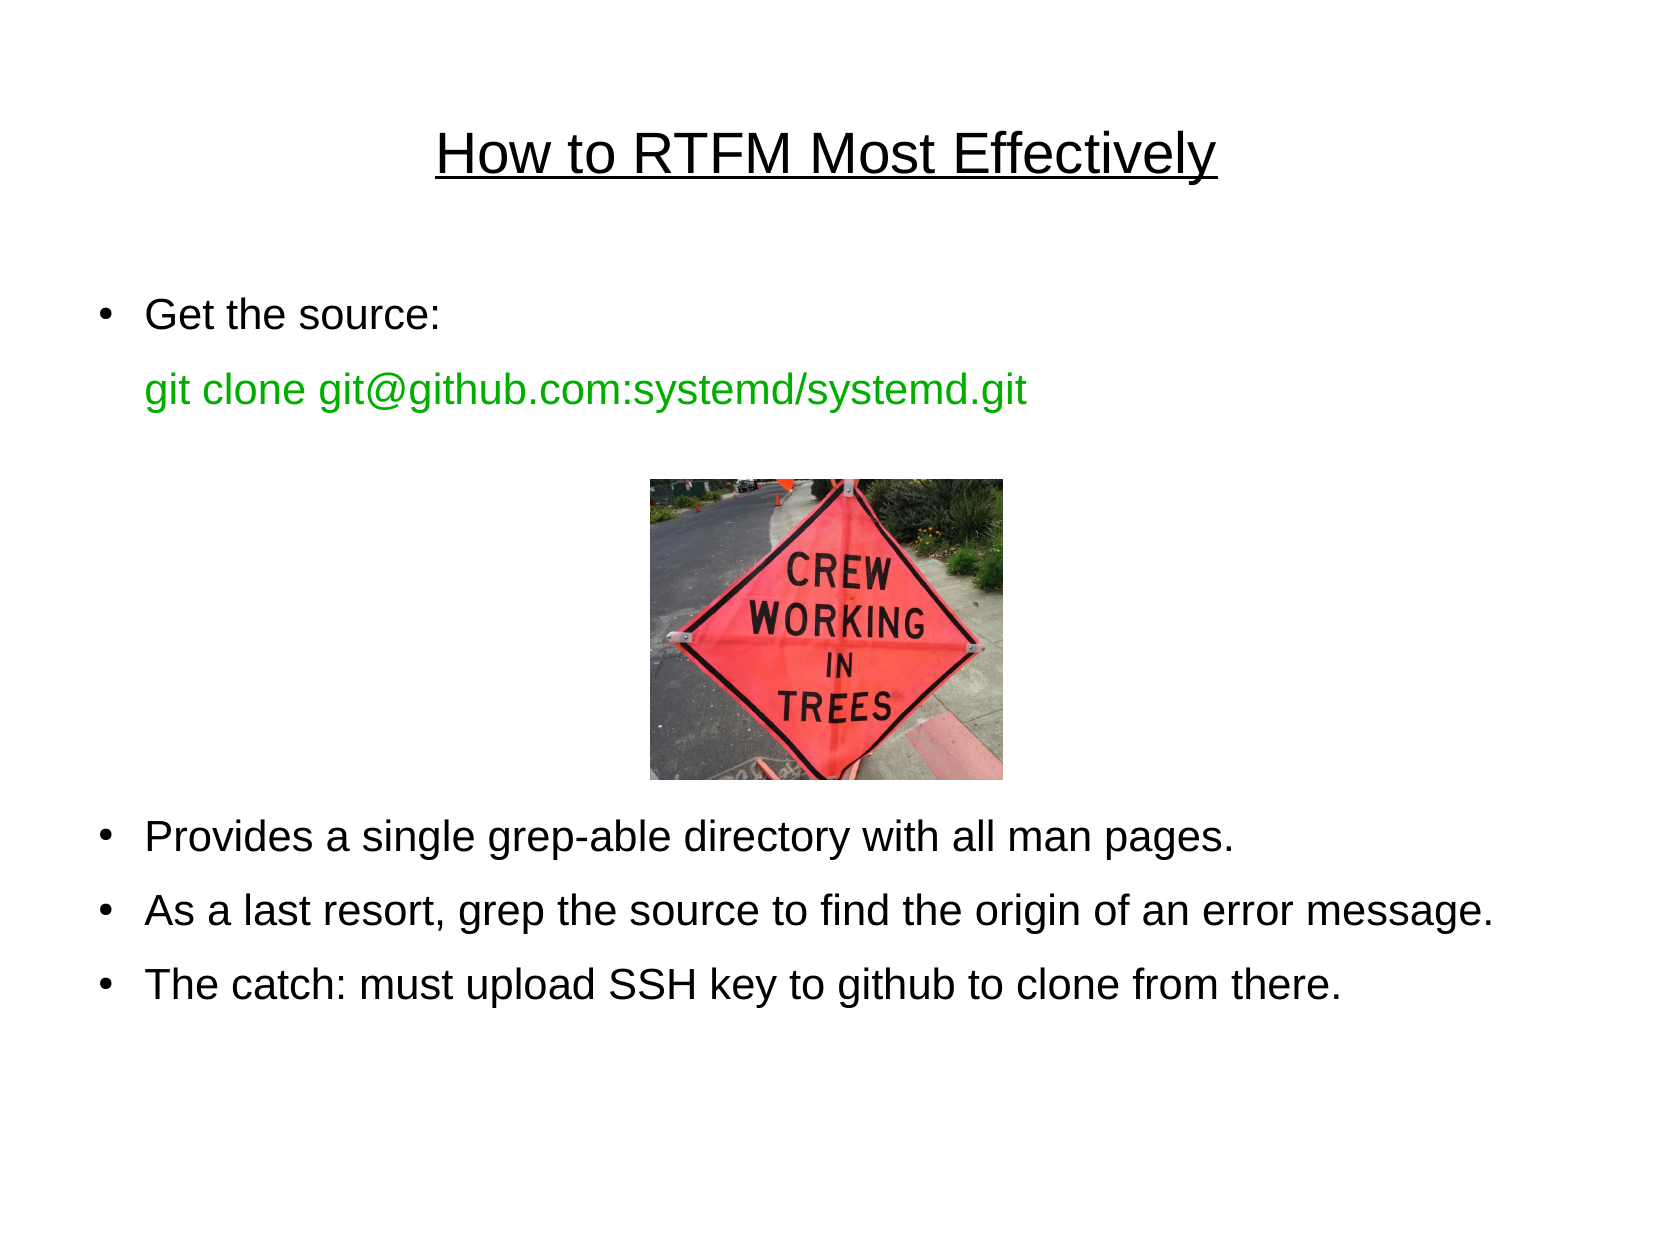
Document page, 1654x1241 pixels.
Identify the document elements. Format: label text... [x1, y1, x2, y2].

list Get the source: git clone git@github.com:systemd/systemd.git Provides a single grep-able directory with all man pages. As a last resort, grep the source to find the origin of an error message. The catch: must upload SSH key to github to clone from there. [82, 290, 1571, 1010]
title How to RTFM Most Effectively [82, 49, 1571, 257]
picture [650, 479, 1003, 781]
